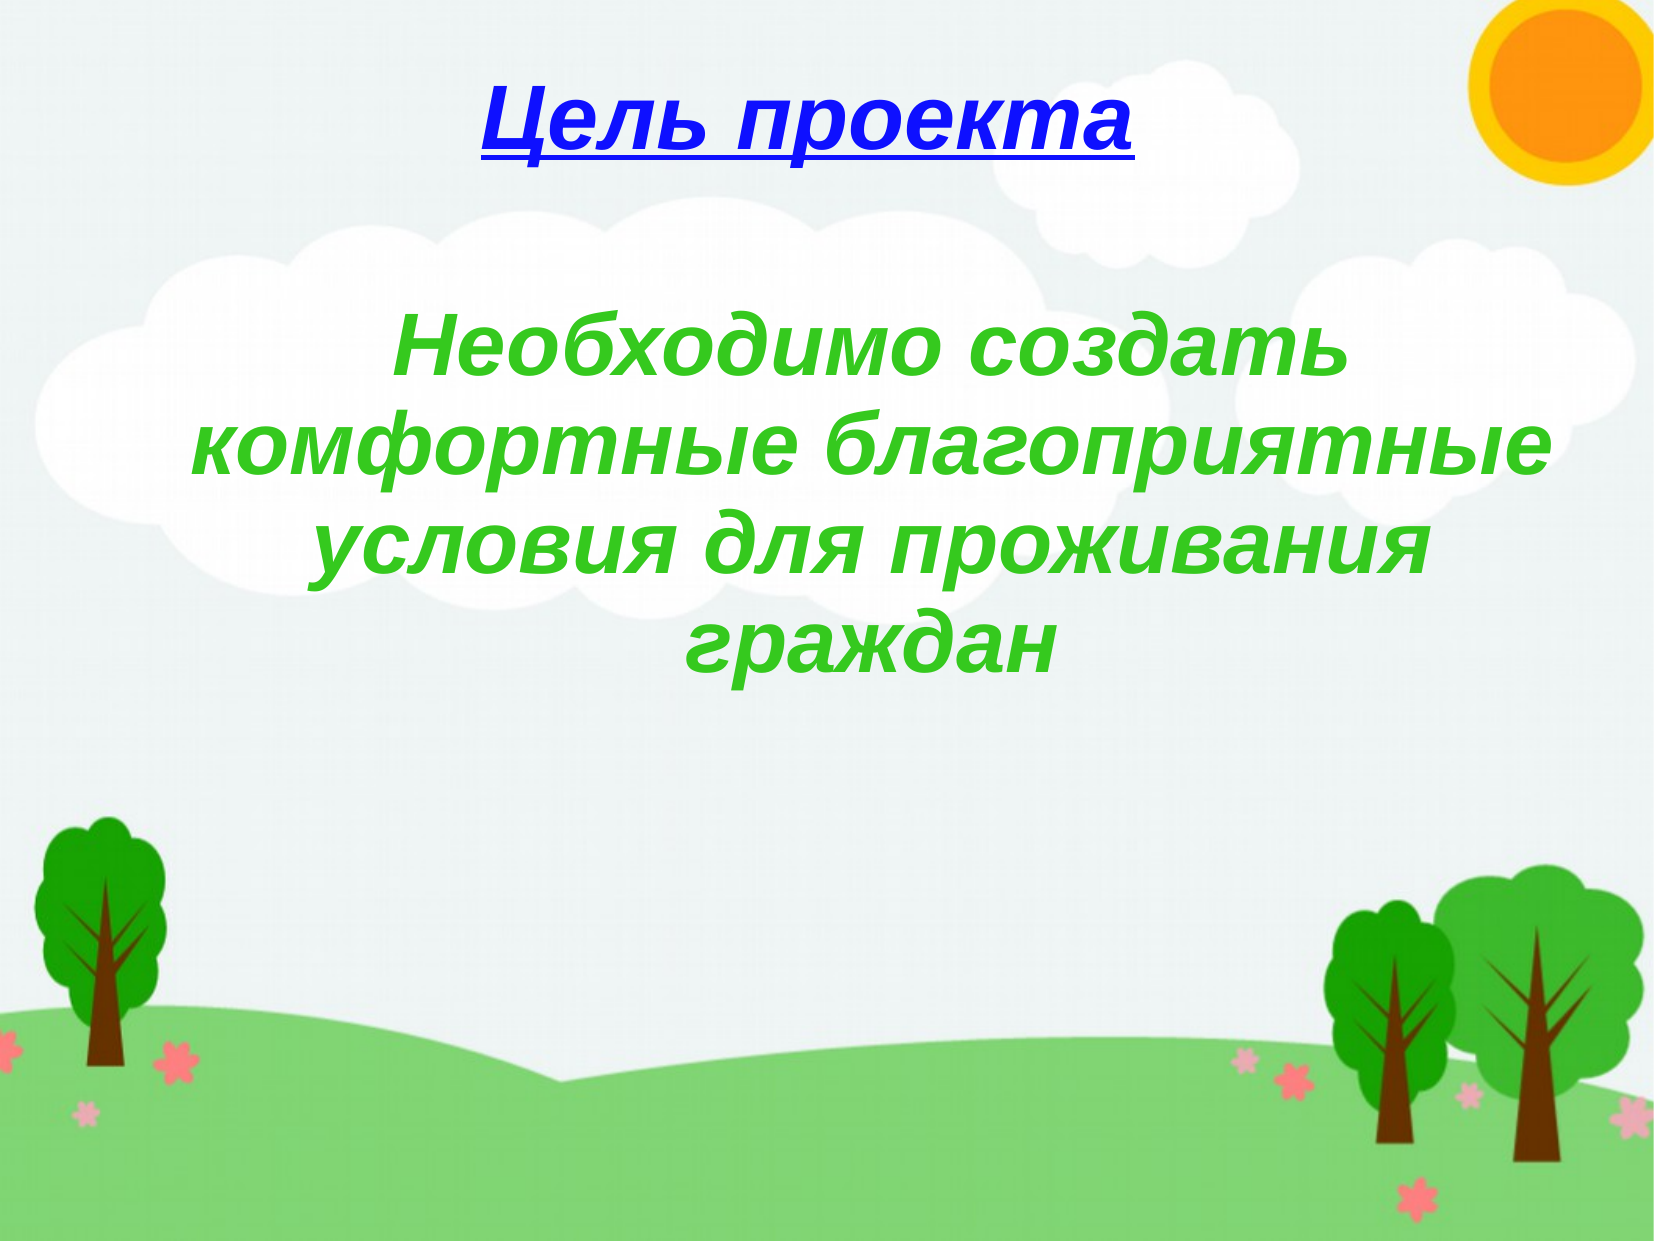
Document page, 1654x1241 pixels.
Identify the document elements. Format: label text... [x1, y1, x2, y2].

title Цель проекта [47, 35, 1512, 201]
list Необходимо создать комфортные благоприятные условия для проживания граждан [129, 295, 1560, 697]
picture [0, 0, 1654, 1241]
